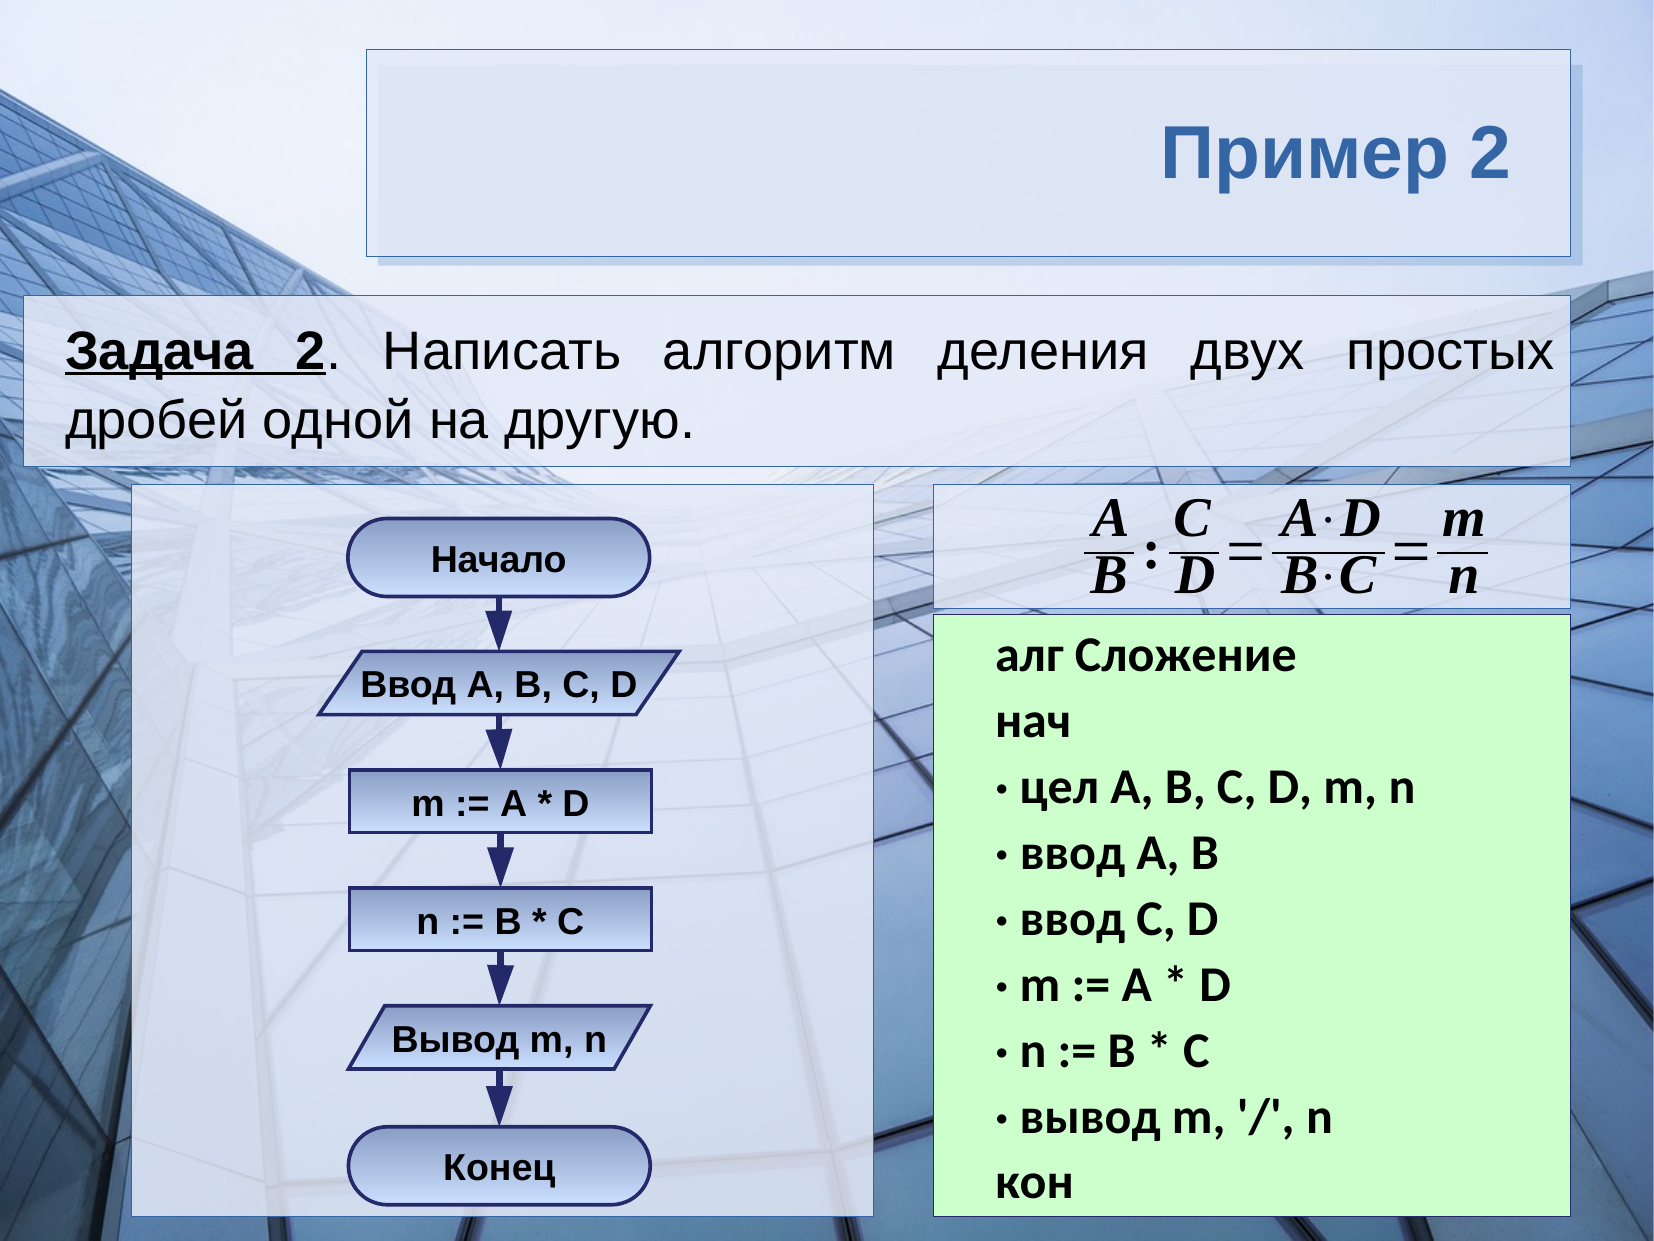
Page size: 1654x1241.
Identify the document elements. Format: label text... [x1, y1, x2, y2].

chart [1074, 498, 1498, 607]
text_box [933, 484, 1571, 609]
text_box Ввод А, В, С, D [318, 651, 680, 715]
text_box [377, 64, 1583, 266]
text_box [131, 484, 874, 1217]
title Пример 2 [366, 49, 1571, 257]
text_box Задача 2. Написать алгоритм деления двух простых дробей одной на другую. [23, 295, 1571, 467]
text_box Вывод m, n [348, 1005, 651, 1070]
picture [0, 0, 1654, 1241]
text_box алг Сложение нач · цел А, В, С, D, m, n · ввод А, B · ввод C, D · m := А * D · n := B * C · вывод m, '/', n кон [933, 614, 1571, 1217]
text_box n := B * C [349, 887, 652, 951]
text_box m := А * D [349, 769, 652, 833]
text_box Конец [348, 1126, 651, 1205]
text_box Начало [347, 518, 650, 597]
